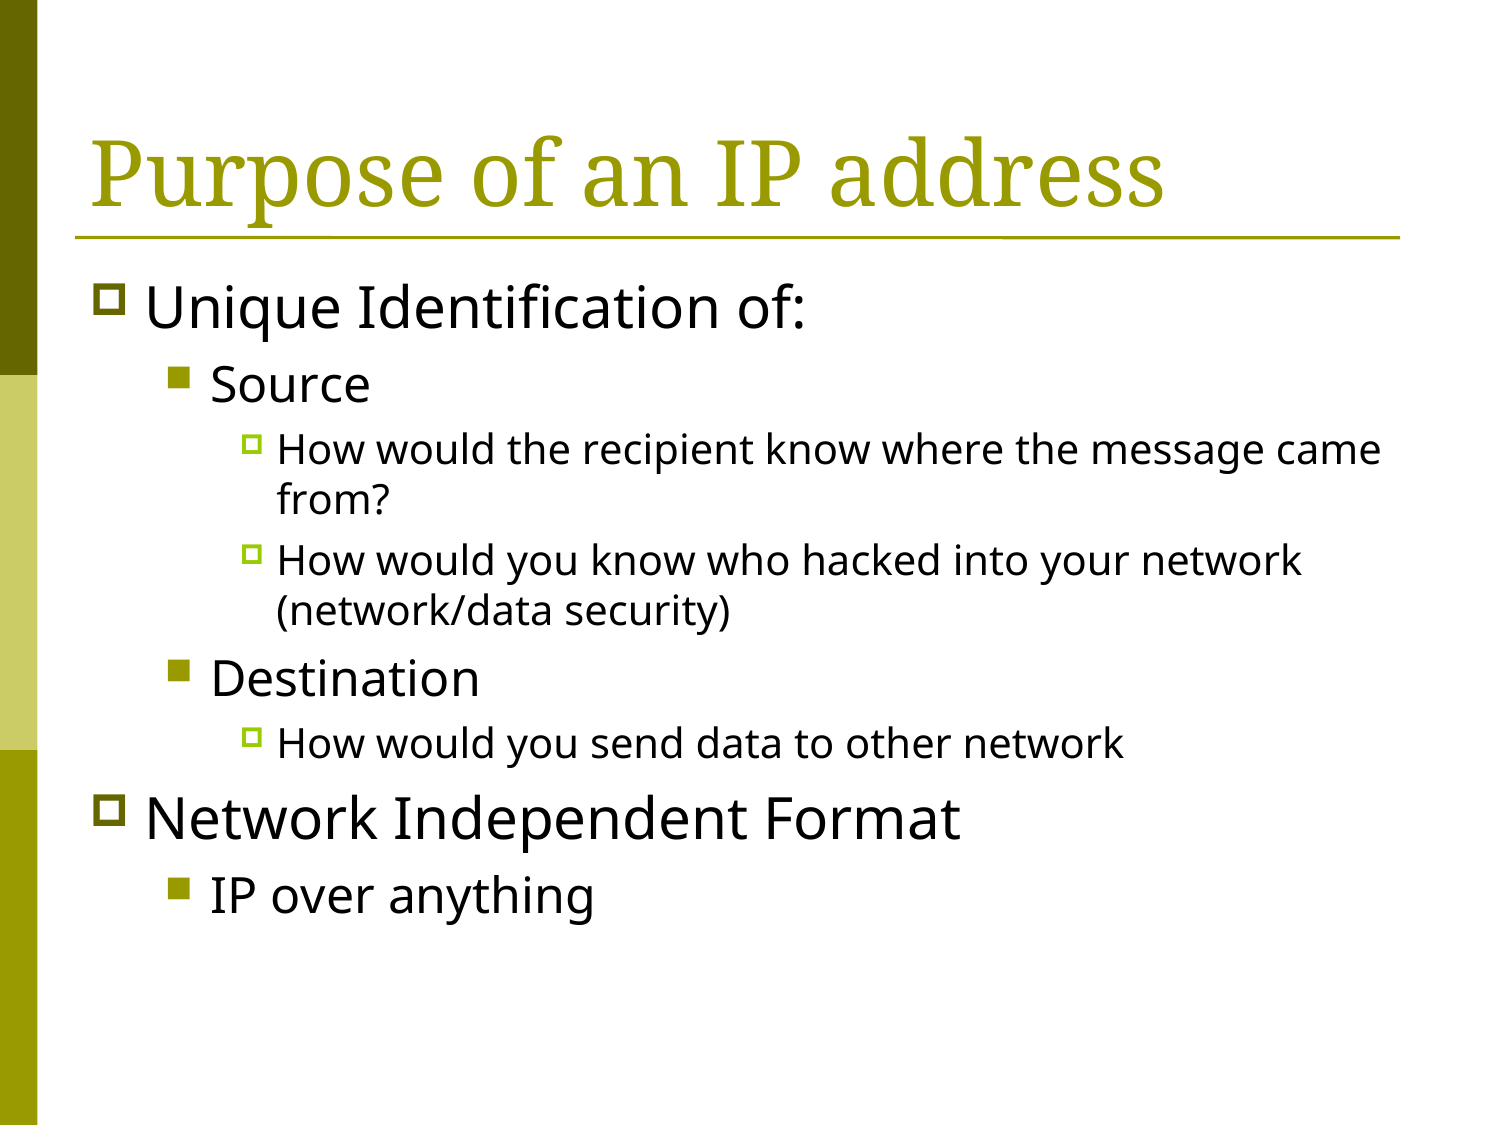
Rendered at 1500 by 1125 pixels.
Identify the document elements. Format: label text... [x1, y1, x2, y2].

list Unique Identification of: Source How would the recipient know where the message came from? How would you know who hacked into your network (network/data security) Destination How would you send data to other network Network Independent Format IP over anything [75, 262, 1426, 1006]
title Purpose of an IP address [75, 45, 1426, 233]
